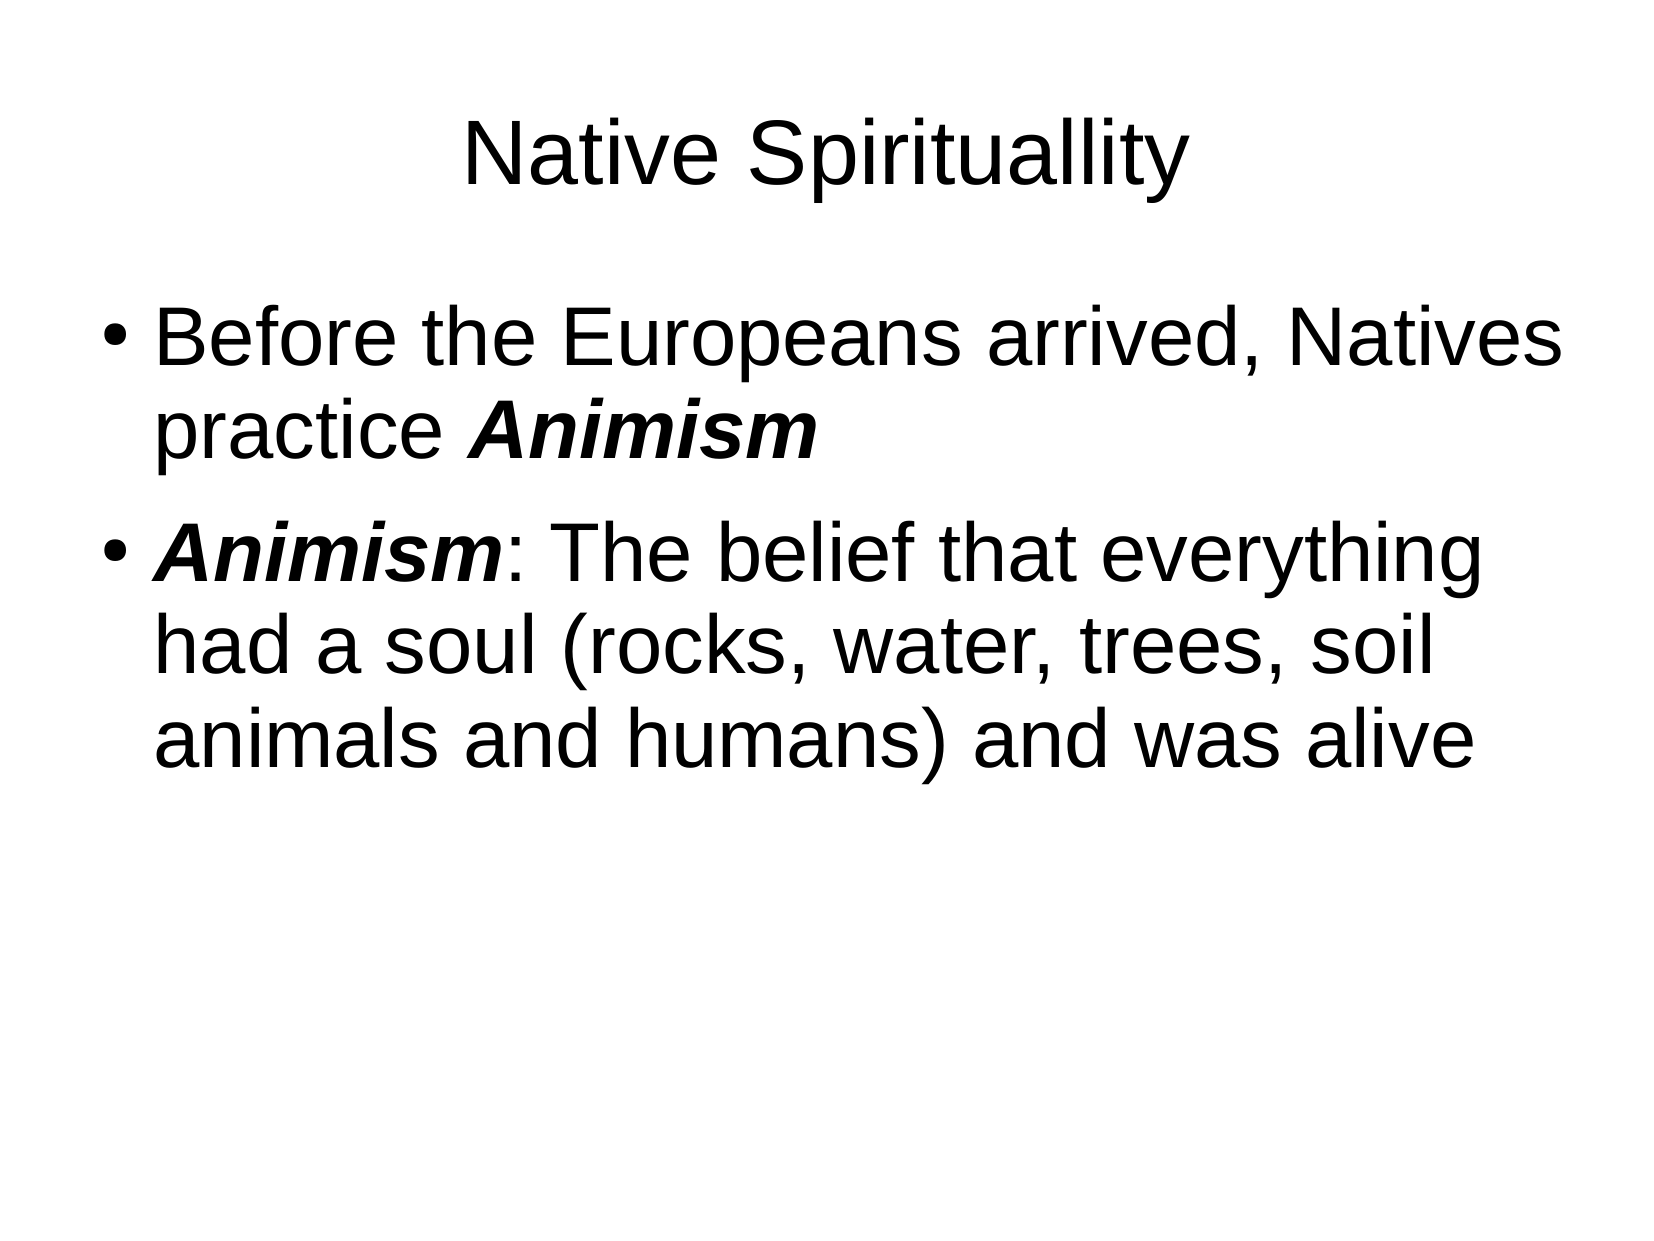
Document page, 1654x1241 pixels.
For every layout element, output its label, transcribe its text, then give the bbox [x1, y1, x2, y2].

list Before the Europeans arrived, Natives practice Animism Animism: The belief that everything had a soul (rocks, water, trees, soil animals and humans) and was alive [82, 290, 1571, 1010]
title Native Spirituallity [82, 49, 1571, 257]
